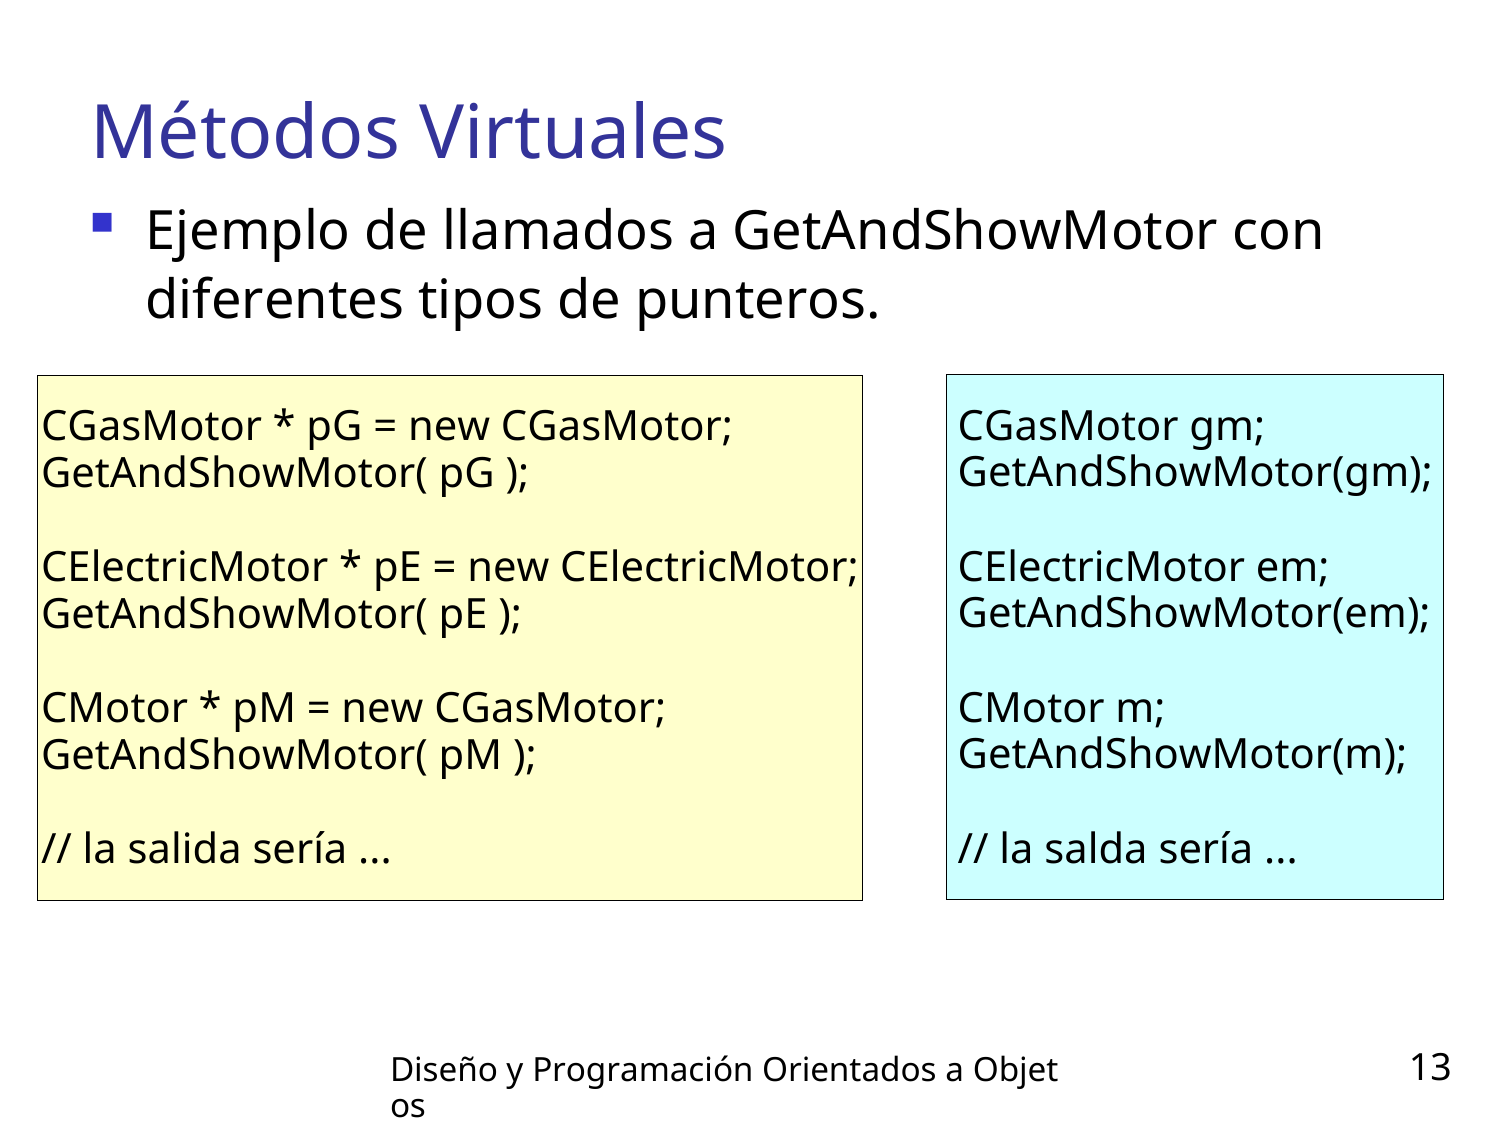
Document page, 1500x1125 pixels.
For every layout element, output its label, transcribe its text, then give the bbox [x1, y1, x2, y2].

title Métodos Virtuales [75, 10, 1466, 188]
text_box CGasMotor gm; GetAndShowMotor(gm); CElectricMotor em; GetAndShowMotor(em); CMotor m; GetAndShowMotor(m); // la salda sería ... [946, 374, 1444, 900]
list Ejemplo de llamados a GetAndShowMotor con diferentes tipos de punteros. [75, 187, 1462, 1013]
text_box CGasMotor * pG = new CGasMotor; GetAndShowMotor( pG ); CElectricMotor * pE = new CElectricMotor; GetAndShowMotor( pE ); CMotor * pM = new CGasMotor; GetAndShowMotor( pM ); // la salida sería ... [37, 375, 863, 901]
